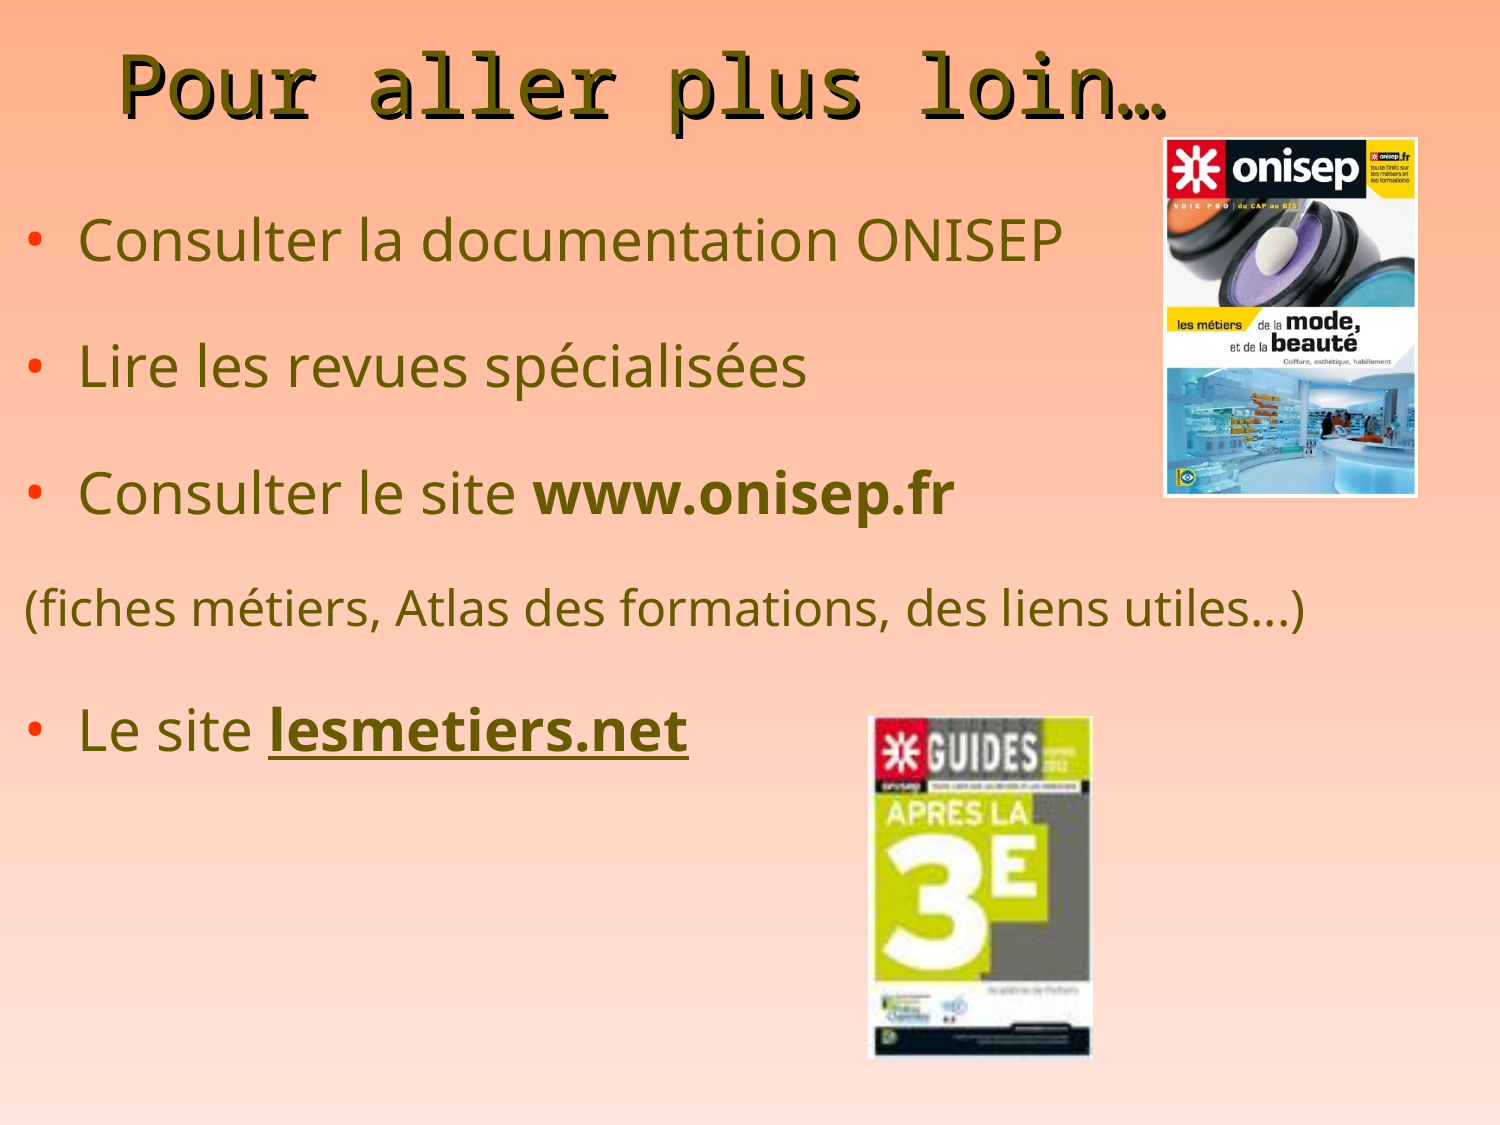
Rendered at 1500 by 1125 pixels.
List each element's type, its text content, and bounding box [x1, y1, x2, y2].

picture [868, 716, 1093, 1059]
text_box Consulter la documentation ONISEP Lire les revues spécialisées Consulter le site www.onisep.fr (fiches métiers, Atlas des formations, des liens utiles...)‏ Le site lesmetiers.net [10, 125, 1436, 1004]
picture [1163, 137, 1418, 498]
text_box Pour aller plus loin… [100, 0, 1376, 163]
